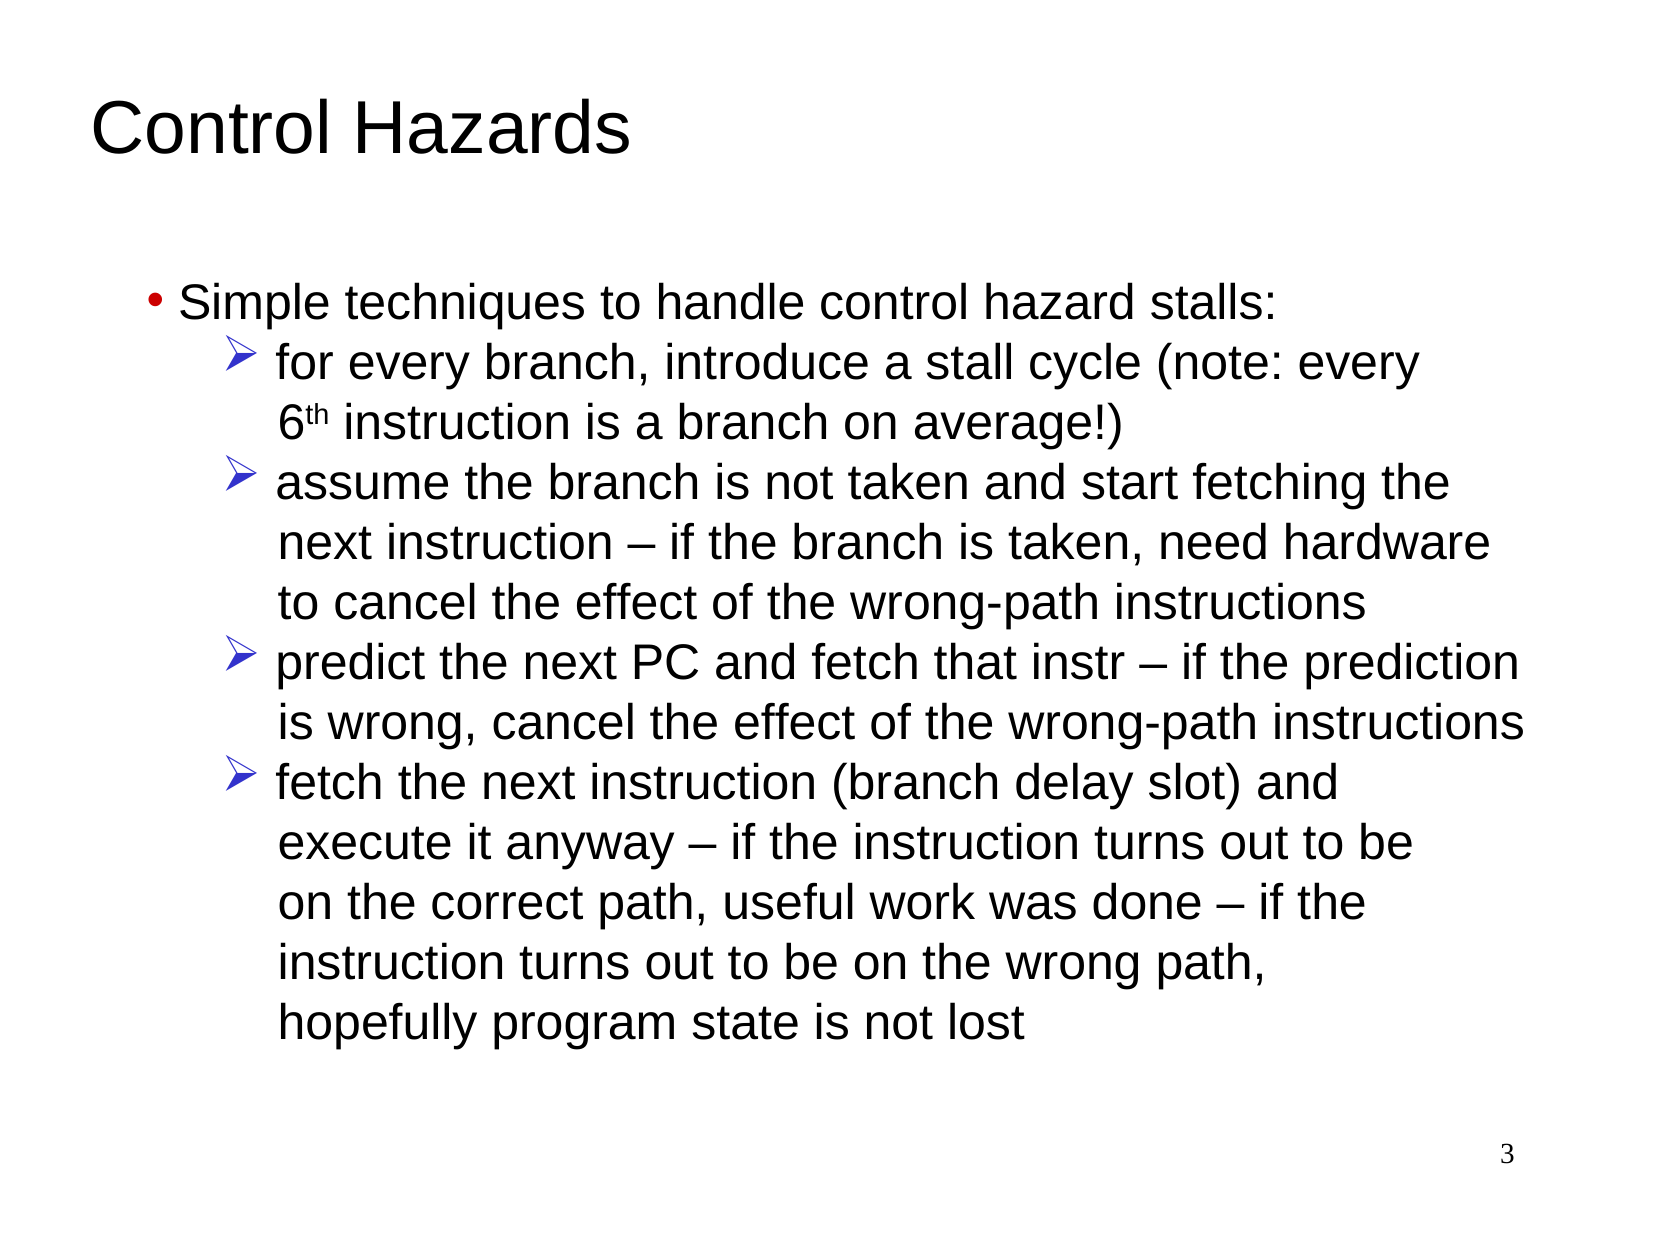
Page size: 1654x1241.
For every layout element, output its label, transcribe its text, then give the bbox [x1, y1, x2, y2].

text_box <number> [1184, 1129, 1530, 1213]
text_box Simple techniques to handle control hazard stalls: for every branch, introduce a stall cycle (note: every 6th instruction is a branch on average!) assume the branch is not taken and start fetching the next instruction – if the branch is taken, need hardware to cancel the effect of the wrong-path instructions predict the next PC and fetch that instr – if the prediction is wrong, cancel the effect of the wrong-path instructions fetch the next instruction (branch delay slot) and execute it anyway – if the instruction turns out to be on the correct path, useful work was done – if the instruction turns out to be on the wrong path, hopefully program state is not lost [131, 261, 1541, 1058]
text_box Control Hazards [75, 71, 648, 177]
